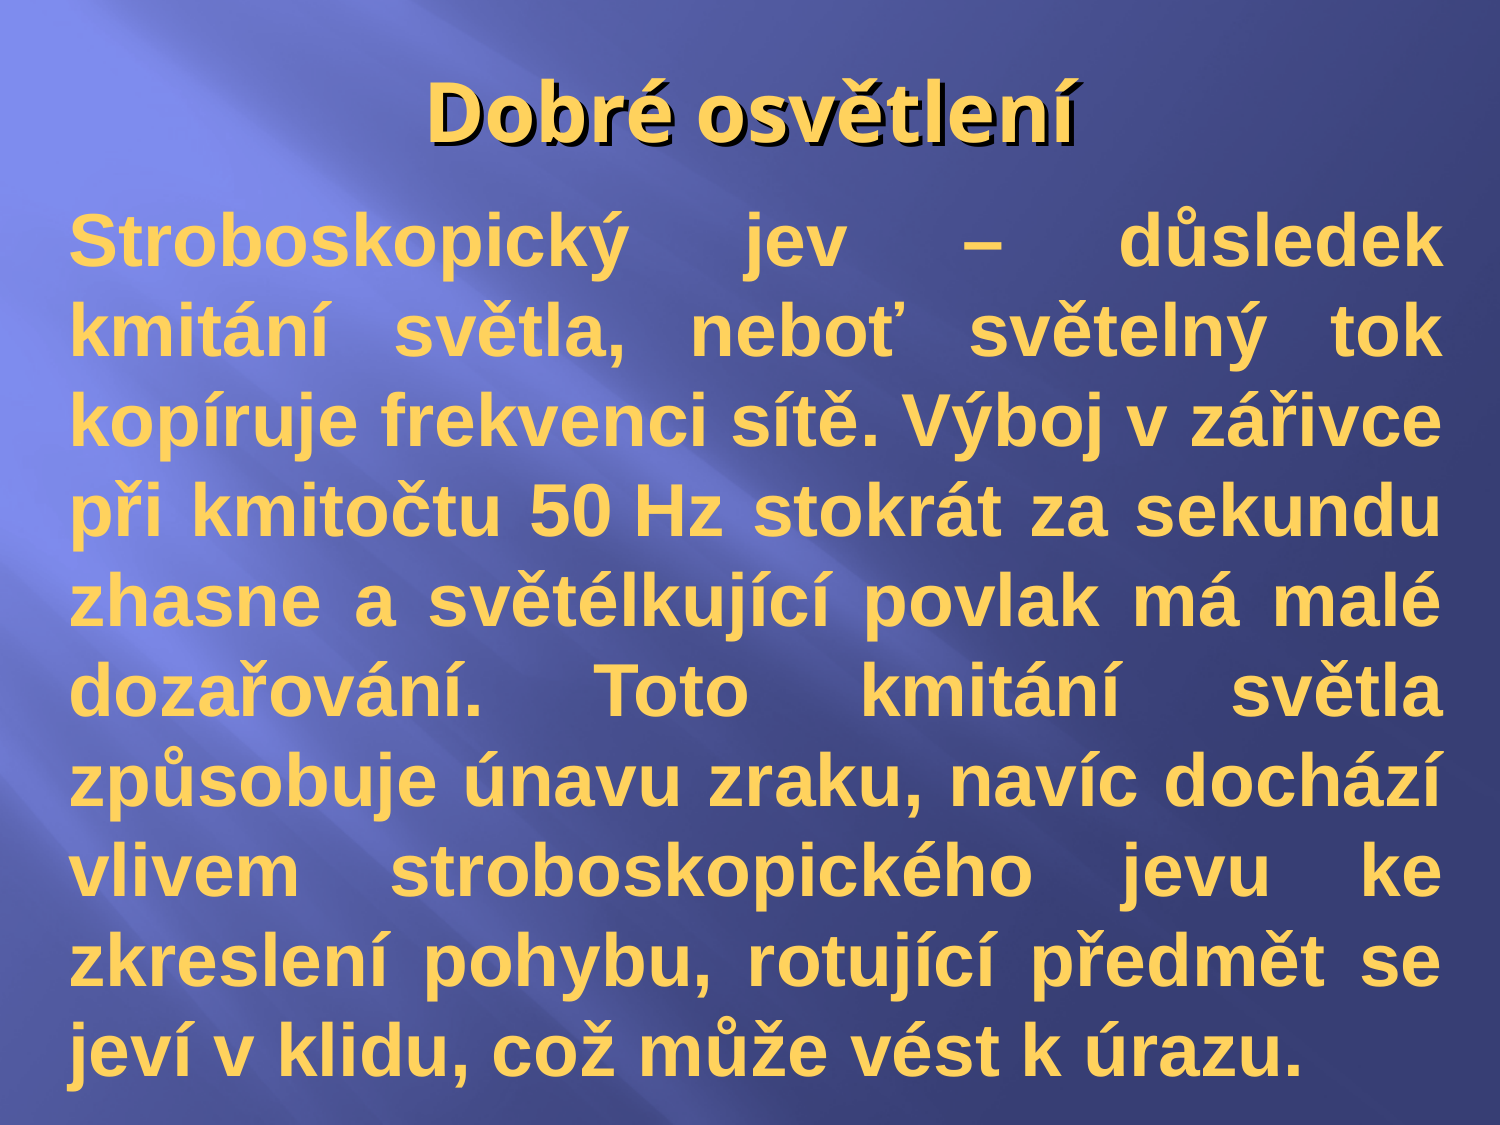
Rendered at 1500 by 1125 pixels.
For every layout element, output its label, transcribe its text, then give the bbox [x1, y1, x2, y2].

text_box Stroboskopický jev – důsledek kmitání světla, neboť světelný tok kopíruje frekvenci sítě. Výboj v zářivce při kmitočtu 50 Hz stokrát za sekundu zhasne a světélkující povlak má malé dozařování. Toto kmitání světla způsobuje únavu zraku, navíc dochází vlivem stroboskopického jevu ke zkreslení pohybu, rotující předmět se jeví v klidu, což může vést k úrazu. [53, 184, 1459, 1059]
title Dobré osvětlení [75, 45, 1426, 173]
